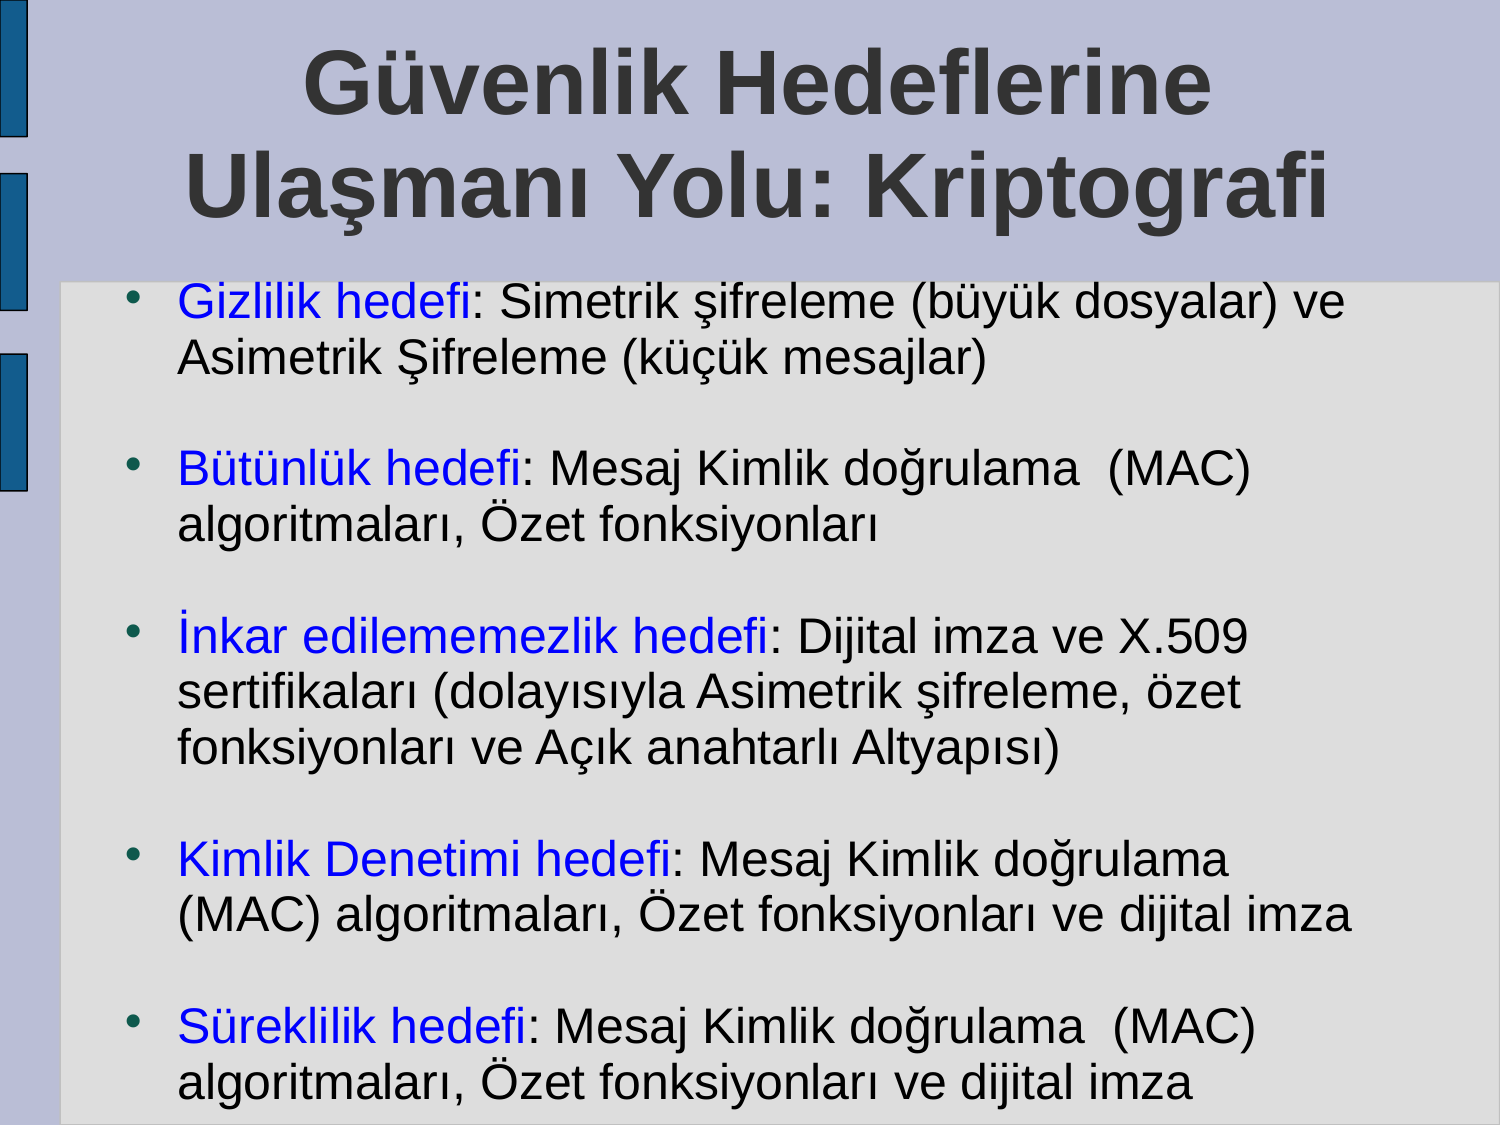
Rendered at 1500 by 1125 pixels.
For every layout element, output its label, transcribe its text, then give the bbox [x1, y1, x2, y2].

title Güvenlik Hedeflerine Ulaşmanı Yolu: Kriptografi [118, 26, 1400, 238]
list Gizlilik hedefi: Simetrik şifreleme (büyük dosyalar) ve Asimetrik Şifreleme (küçük mesajlar) Bütünlük hedefi: Mesaj Kimlik doğrulama (MAC) algoritmaları, Özet fonksiyonları İnkar edilememezlik hedefi: Dijital imza ve X.509 sertifikaları (dolayısıyla Asimetrik şifreleme, özet fonksiyonları ve Açık anahtarlı Altyapısı) Kimlik Denetimi hedefi: Mesaj Kimlik doğrulama (MAC) algoritmaları, Özet fonksiyonları ve dijital imza Süreklilik hedefi: Mesaj Kimlik doğrulama (MAC) algoritmaları, Özet fonksiyonları ve dijital imza [107, 270, 1389, 1125]
